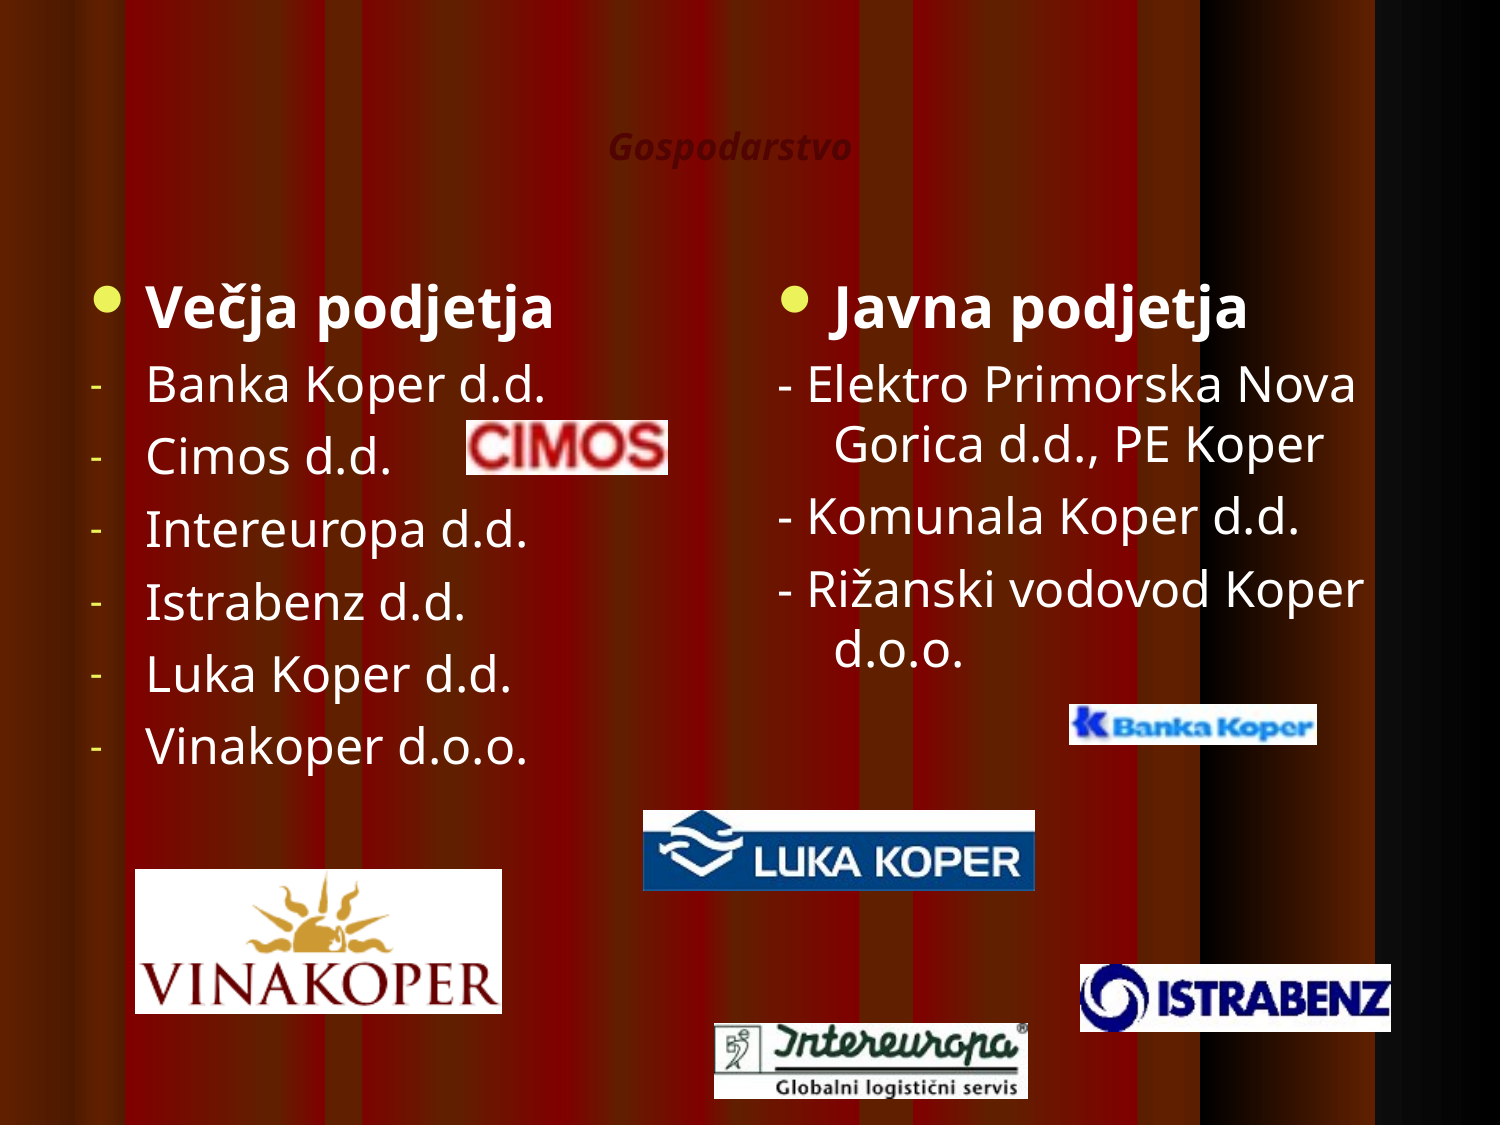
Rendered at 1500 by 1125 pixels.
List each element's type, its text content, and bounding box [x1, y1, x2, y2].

picture [466, 420, 668, 475]
picture [1080, 964, 1391, 1032]
picture [1069, 704, 1317, 745]
list Javna podjetja - Elektro Primorska Nova Gorica d.d., PE Koper - Komunala Koper d.d. - Rižanski vodovod Koper d.o.o. [762, 262, 1425, 916]
picture [643, 810, 1035, 891]
picture [714, 1023, 1028, 1099]
picture [135, 869, 502, 1014]
list Večja podjetja Banka Koper d.d. Cimos d.d. Intereuropa d.d. Istrabenz d.d. Luka Koper d.d. Vinakoper d.o.o. [75, 262, 738, 916]
text_box Gospodarstvo [490, 90, 971, 206]
